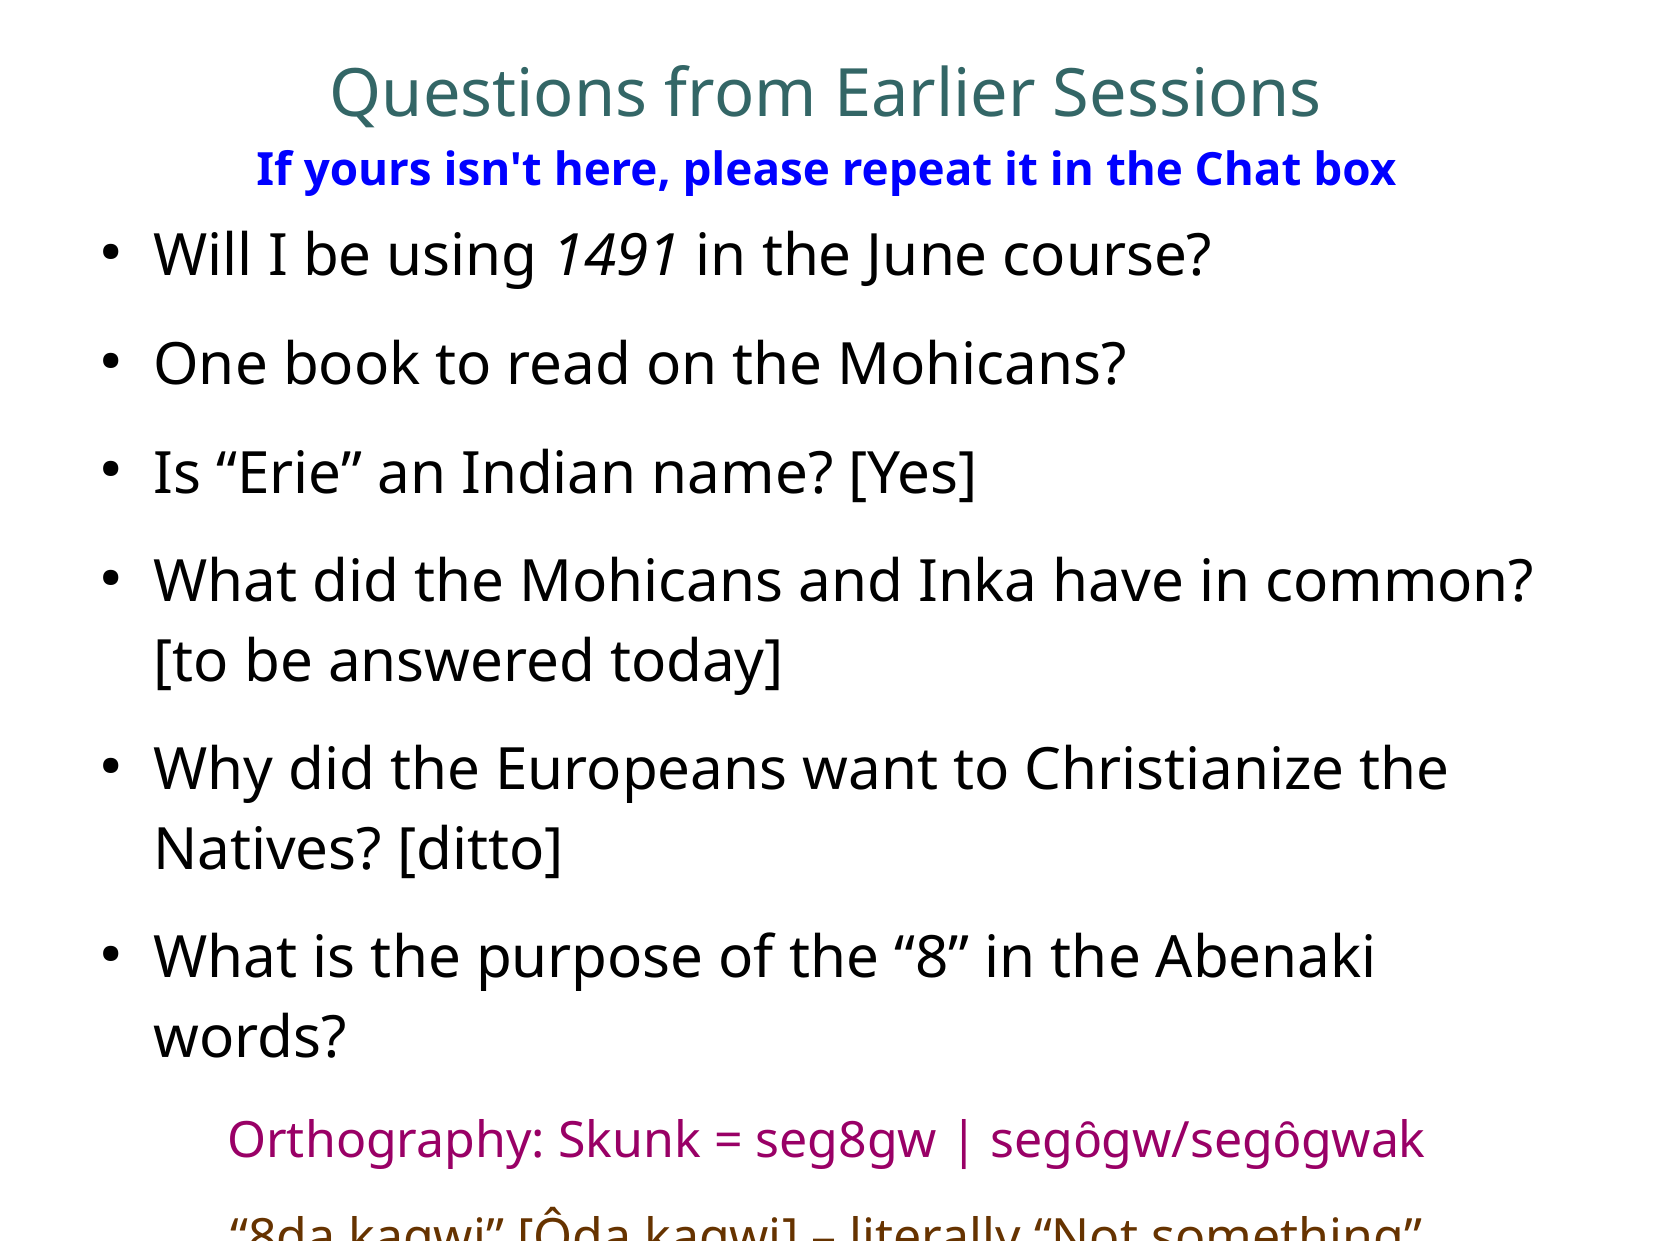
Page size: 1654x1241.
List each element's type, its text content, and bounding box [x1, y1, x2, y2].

list Will I be using 1491 in the June course? One book to read on the Mohicans? Is “Erie” an Indian name? [Yes] What did the Mohicans and Inka have in common? [to be answered today] Why did the Europeans want to Christianize the Natives? [ditto] What is the purpose of the “8” in the Abenaki words? Orthography: Skunk = seg8gw | segȏgw/segȏgwak “8da kagwi” [Ôda kagwi] – literally “Not something” [82, 213, 1571, 1174]
title Questions from Earlier Sessions If yours isn't here, please repeat it in the Chat box [82, 49, 1571, 196]
